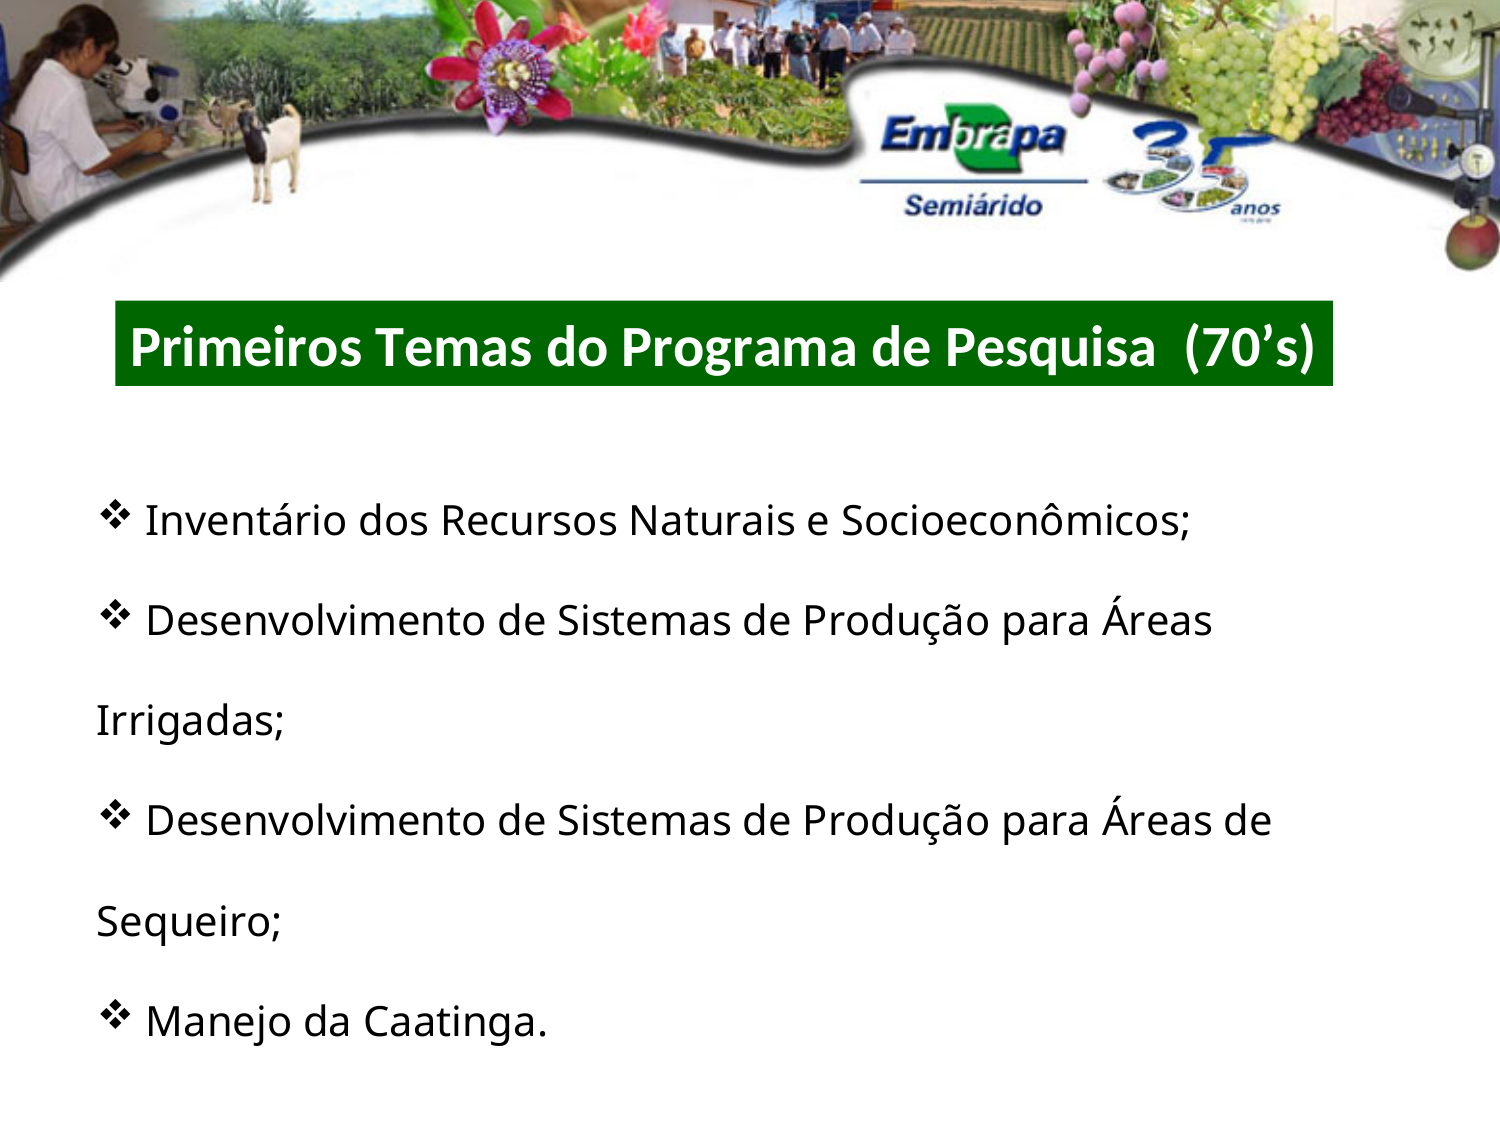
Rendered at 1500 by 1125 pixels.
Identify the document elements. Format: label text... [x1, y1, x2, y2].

text_box Inventário dos Recursos Naturais e Socioeconômicos; Desenvolvimento de Sistemas de Produção para Áreas Irrigadas; Desenvolvimento de Sistemas de Produção para Áreas de Sequeiro; Manejo da Caatinga. [82, 436, 1418, 1053]
picture [0, 0, 1500, 282]
text_box Primeiros Temas do Programa de Pesquisa (70’s) [115, 300, 1333, 386]
